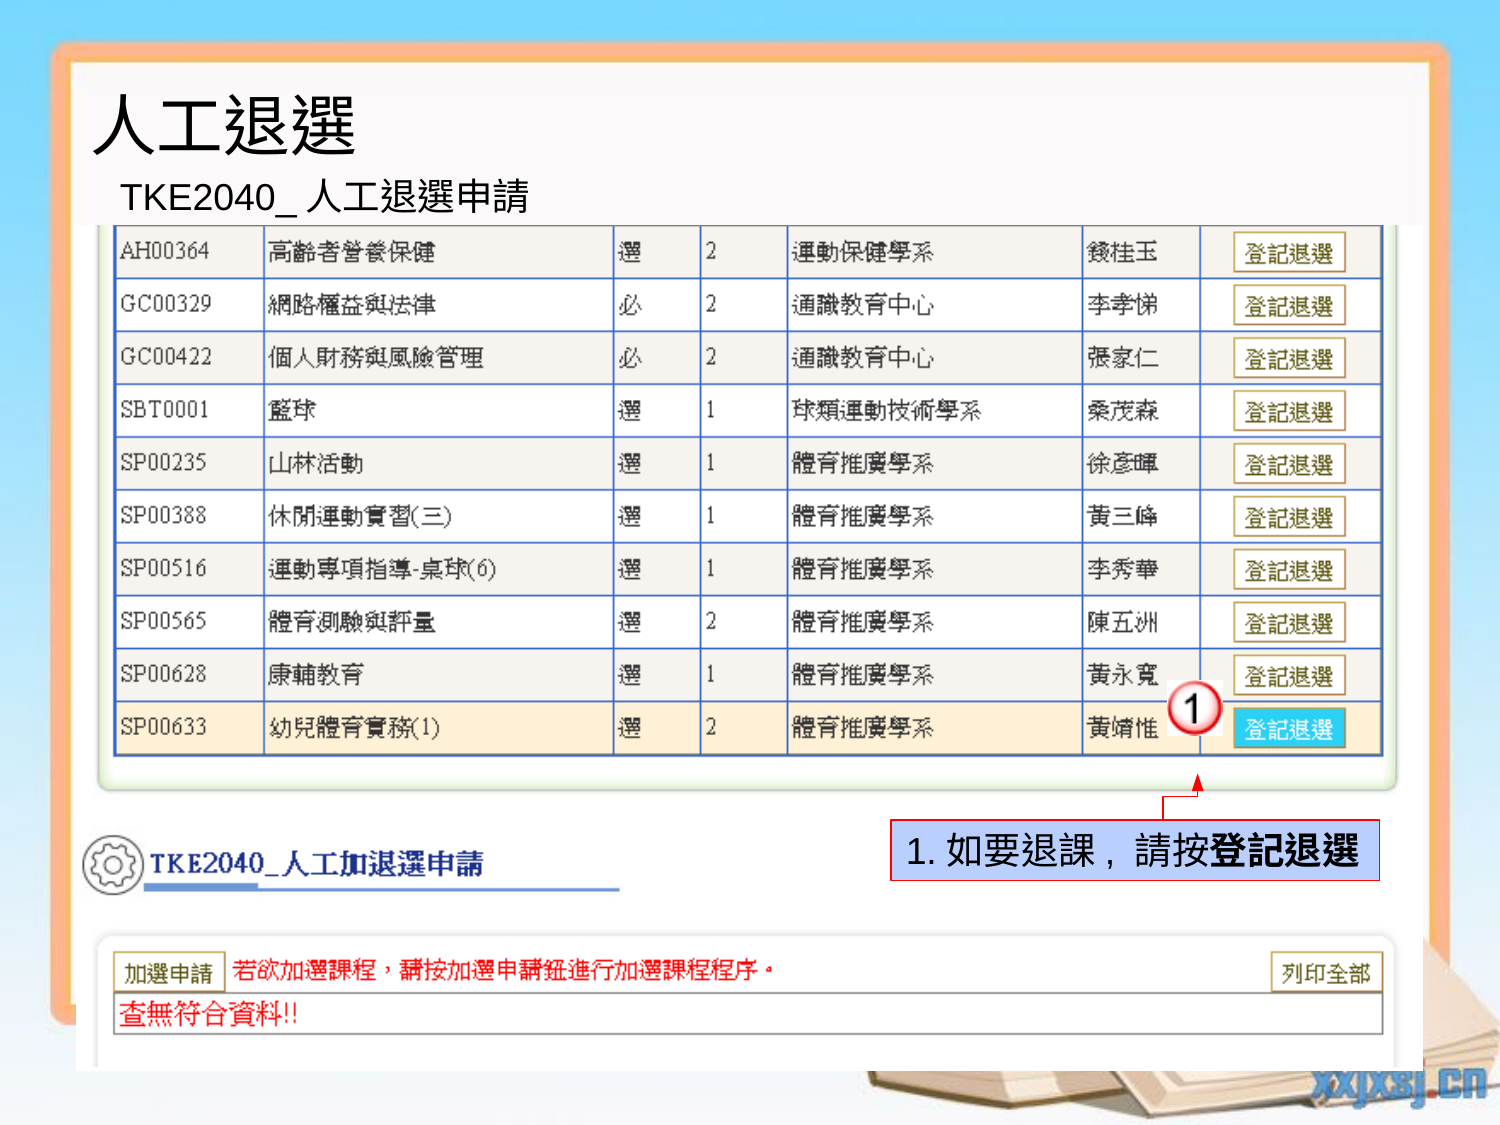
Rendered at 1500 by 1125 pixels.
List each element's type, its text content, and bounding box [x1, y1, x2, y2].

text_box 人工退選 [75, 74, 1426, 173]
text_box TKE2040_人工退選申請 [104, 165, 541, 226]
picture [0, 0, 1500, 1125]
text_box 1.如要退課, 請按登記退選 [890, 820, 1380, 881]
